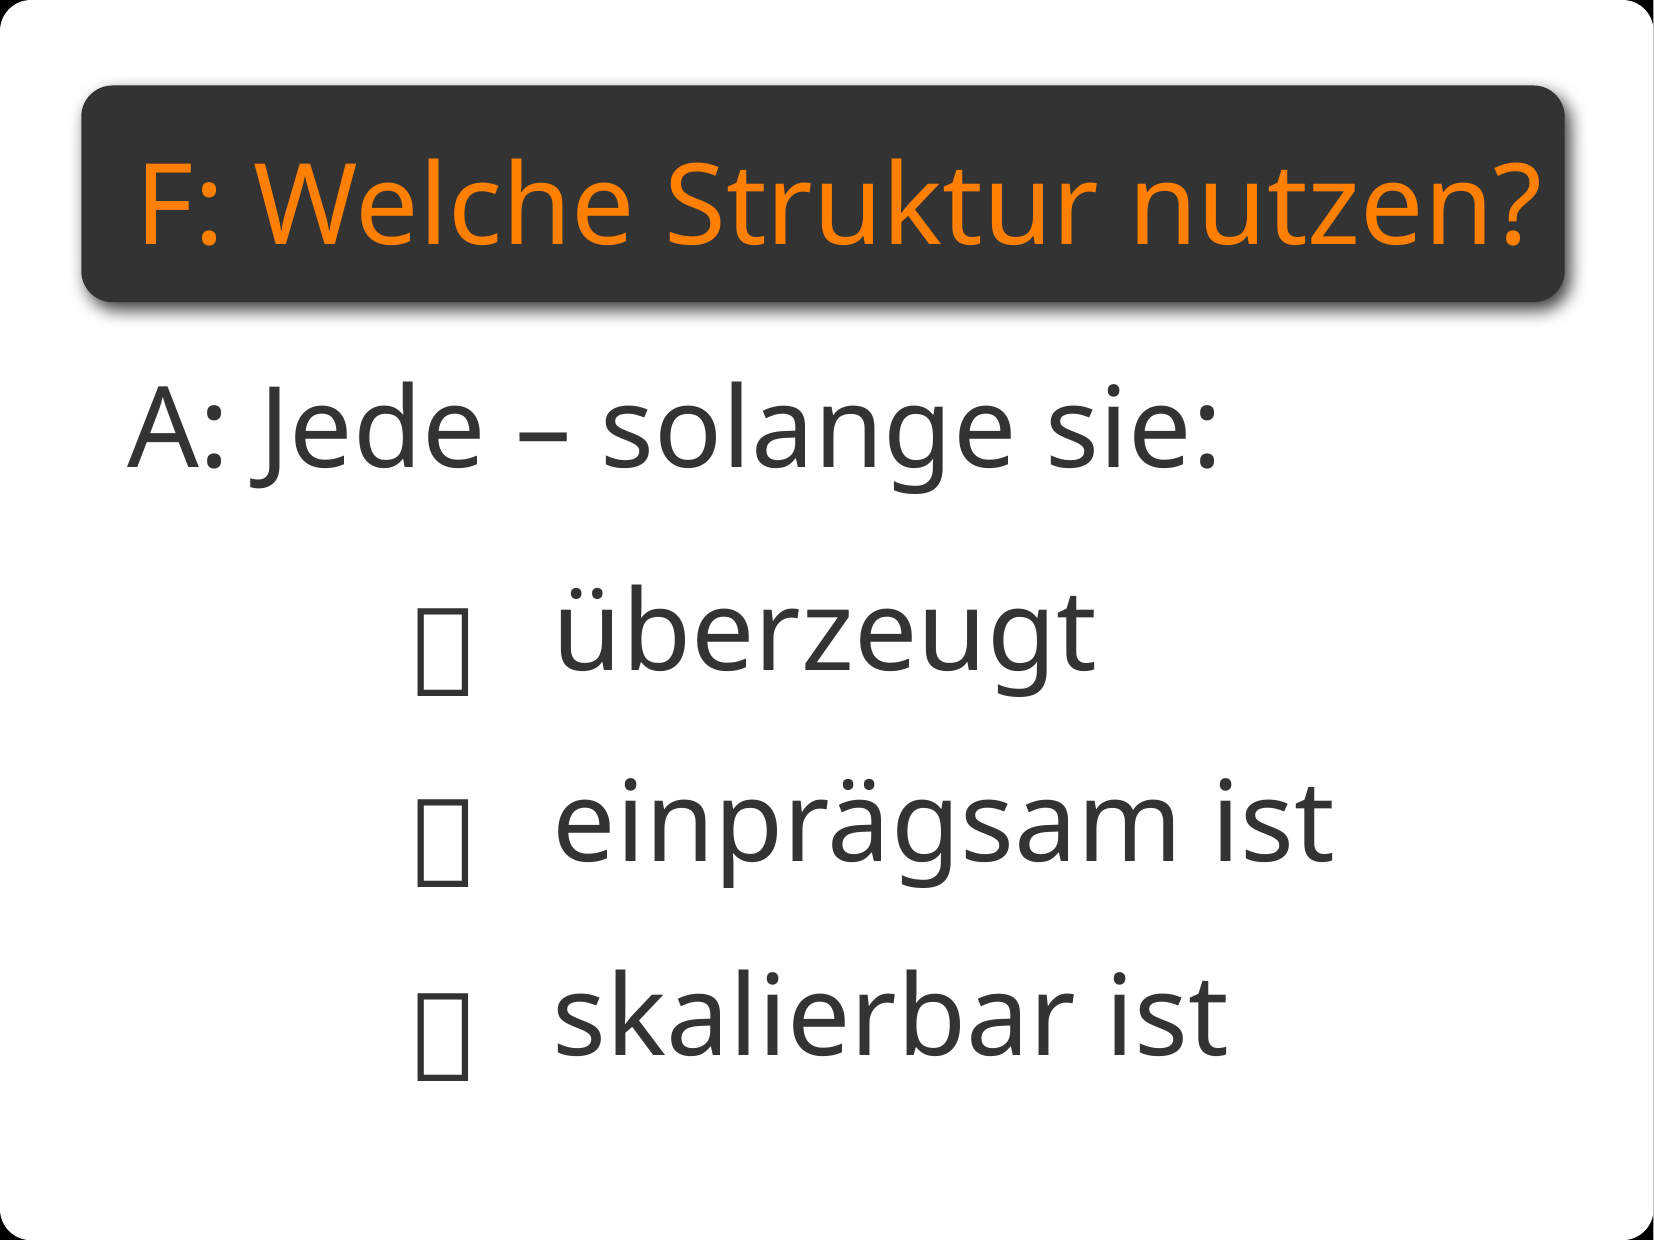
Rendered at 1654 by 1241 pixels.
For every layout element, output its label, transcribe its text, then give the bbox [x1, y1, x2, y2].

text_box A: Jede – solange sie: [127, 347, 1428, 484]
text_box [0, 0, 1654, 1241]
picture [66, 72, 1592, 332]
text_box F: Welche Struktur nutzen? [135, 124, 1508, 261]
text_box einprägsam ist [552, 741, 1278, 878]
text_box überzeugt [552, 550, 1073, 686]
text_box  [406, 949, 517, 1087]
text_box skalierbar ist [552, 935, 1181, 1072]
text_box  [406, 756, 517, 893]
text_box  [406, 564, 517, 702]
